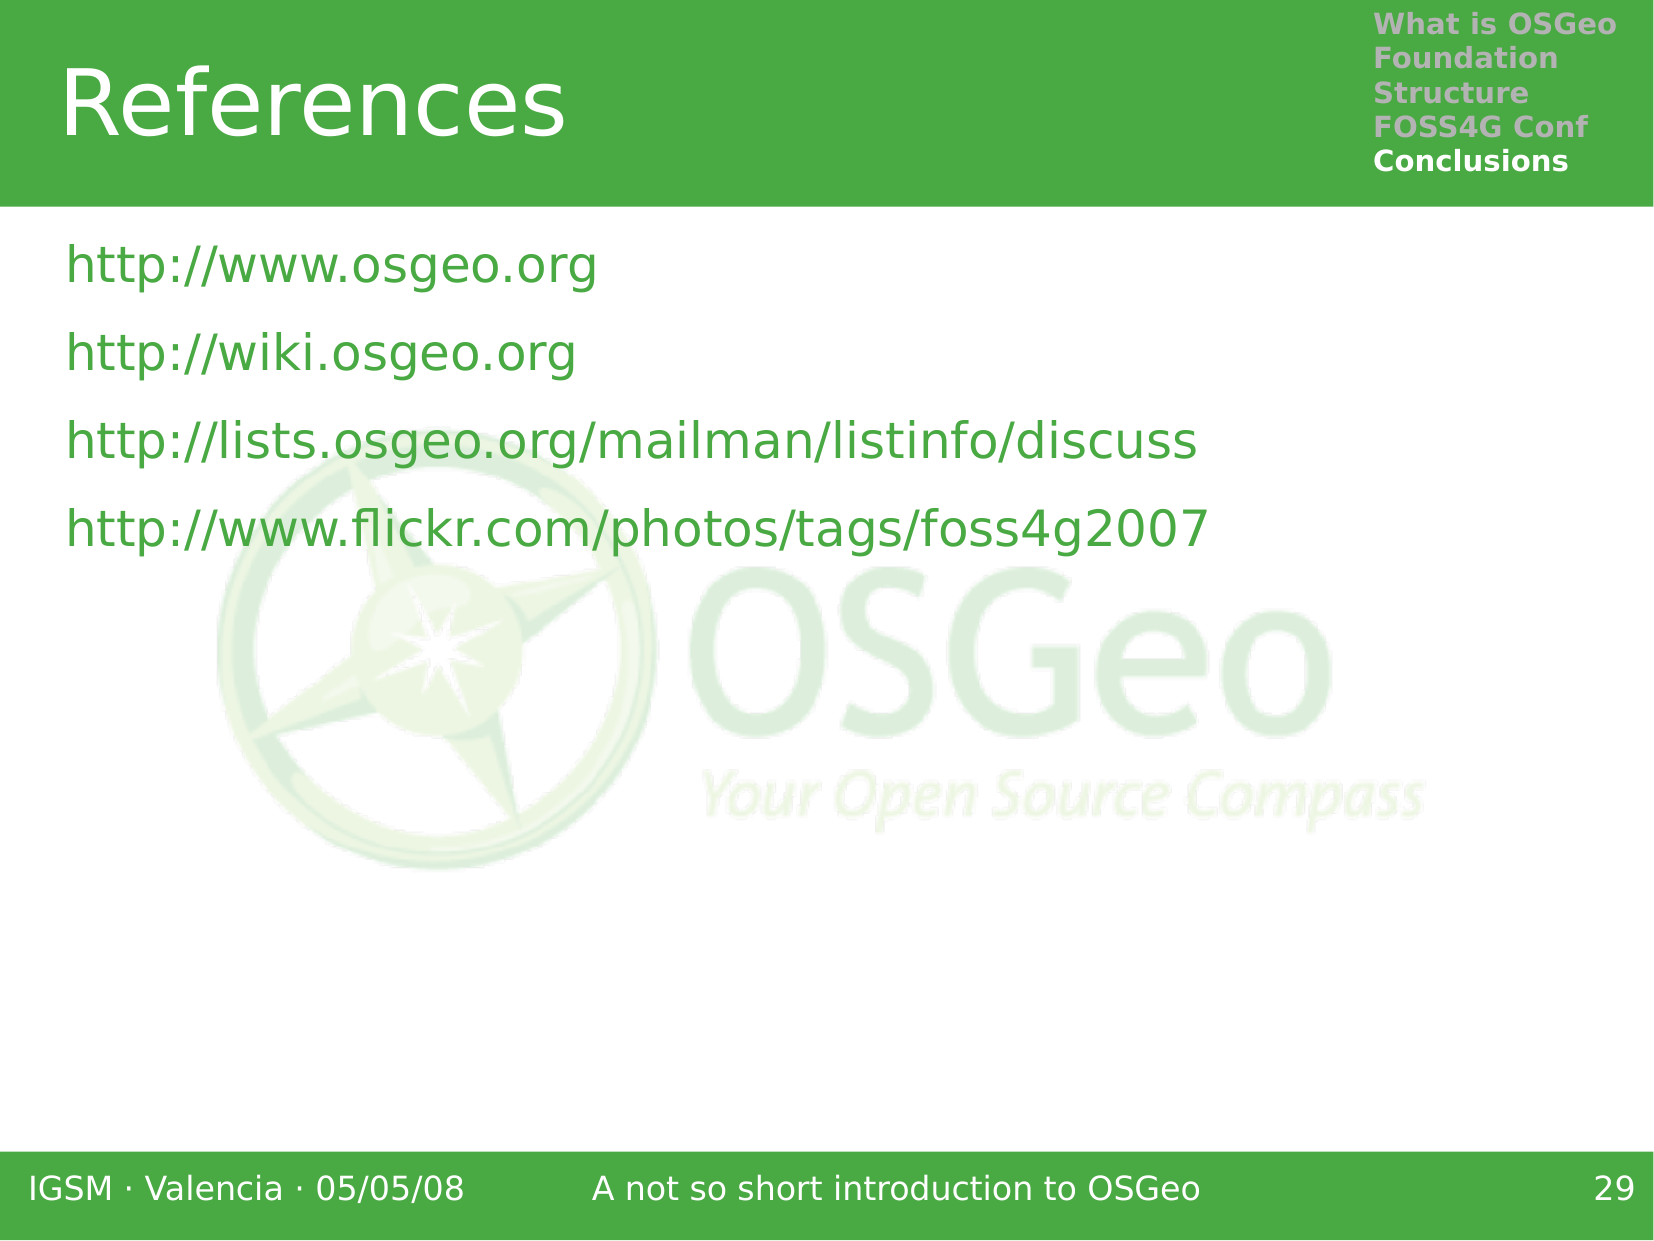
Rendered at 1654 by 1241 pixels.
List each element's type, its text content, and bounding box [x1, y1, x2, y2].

title References [59, 29, 1358, 178]
text_box What is OSGeo Foundation Structure FOSS4G Conf Conclusions [1358, 0, 1654, 207]
list http://www.osgeo.org http://wiki.osgeo.org http://lists.osgeo.org/mailman/listinfo/discuss http://www.flickr.com/photos/tags/foss4g2007 [47, 236, 1595, 1108]
